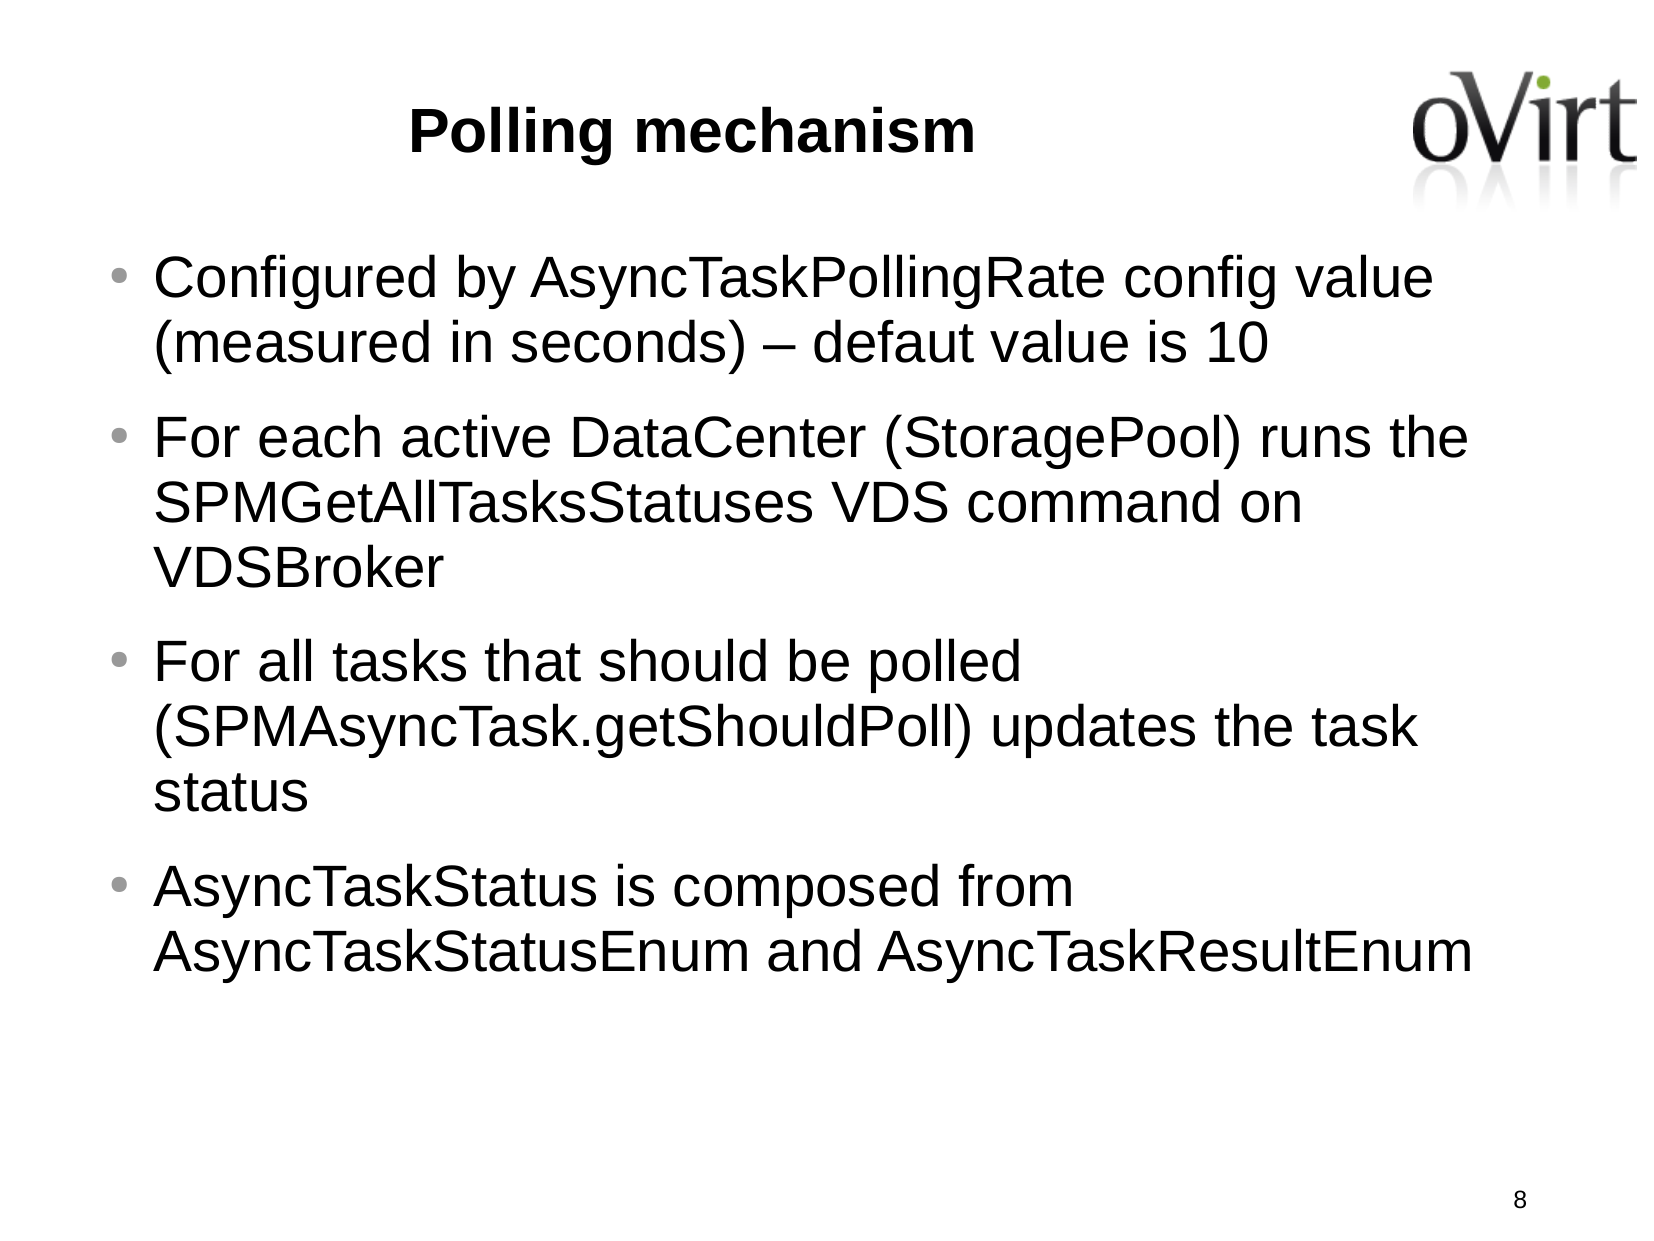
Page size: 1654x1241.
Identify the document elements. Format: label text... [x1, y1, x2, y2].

picture [1413, 63, 1637, 212]
title Polling mechanism [82, 37, 1303, 226]
list Configured by AsyncTaskPollingRate config value (measured in seconds) – defaut value is 10 For each active DataCenter (StoragePool) runs the SPMGetAllTasksStatuses VDS command on VDSBroker For all tasks that should be polled (SPMAsyncTask.getShouldPoll) updates the task status AsyncTaskStatus is composed from AsyncTaskStatusEnum and AsyncTaskResultEnum [93, 244, 1583, 1158]
